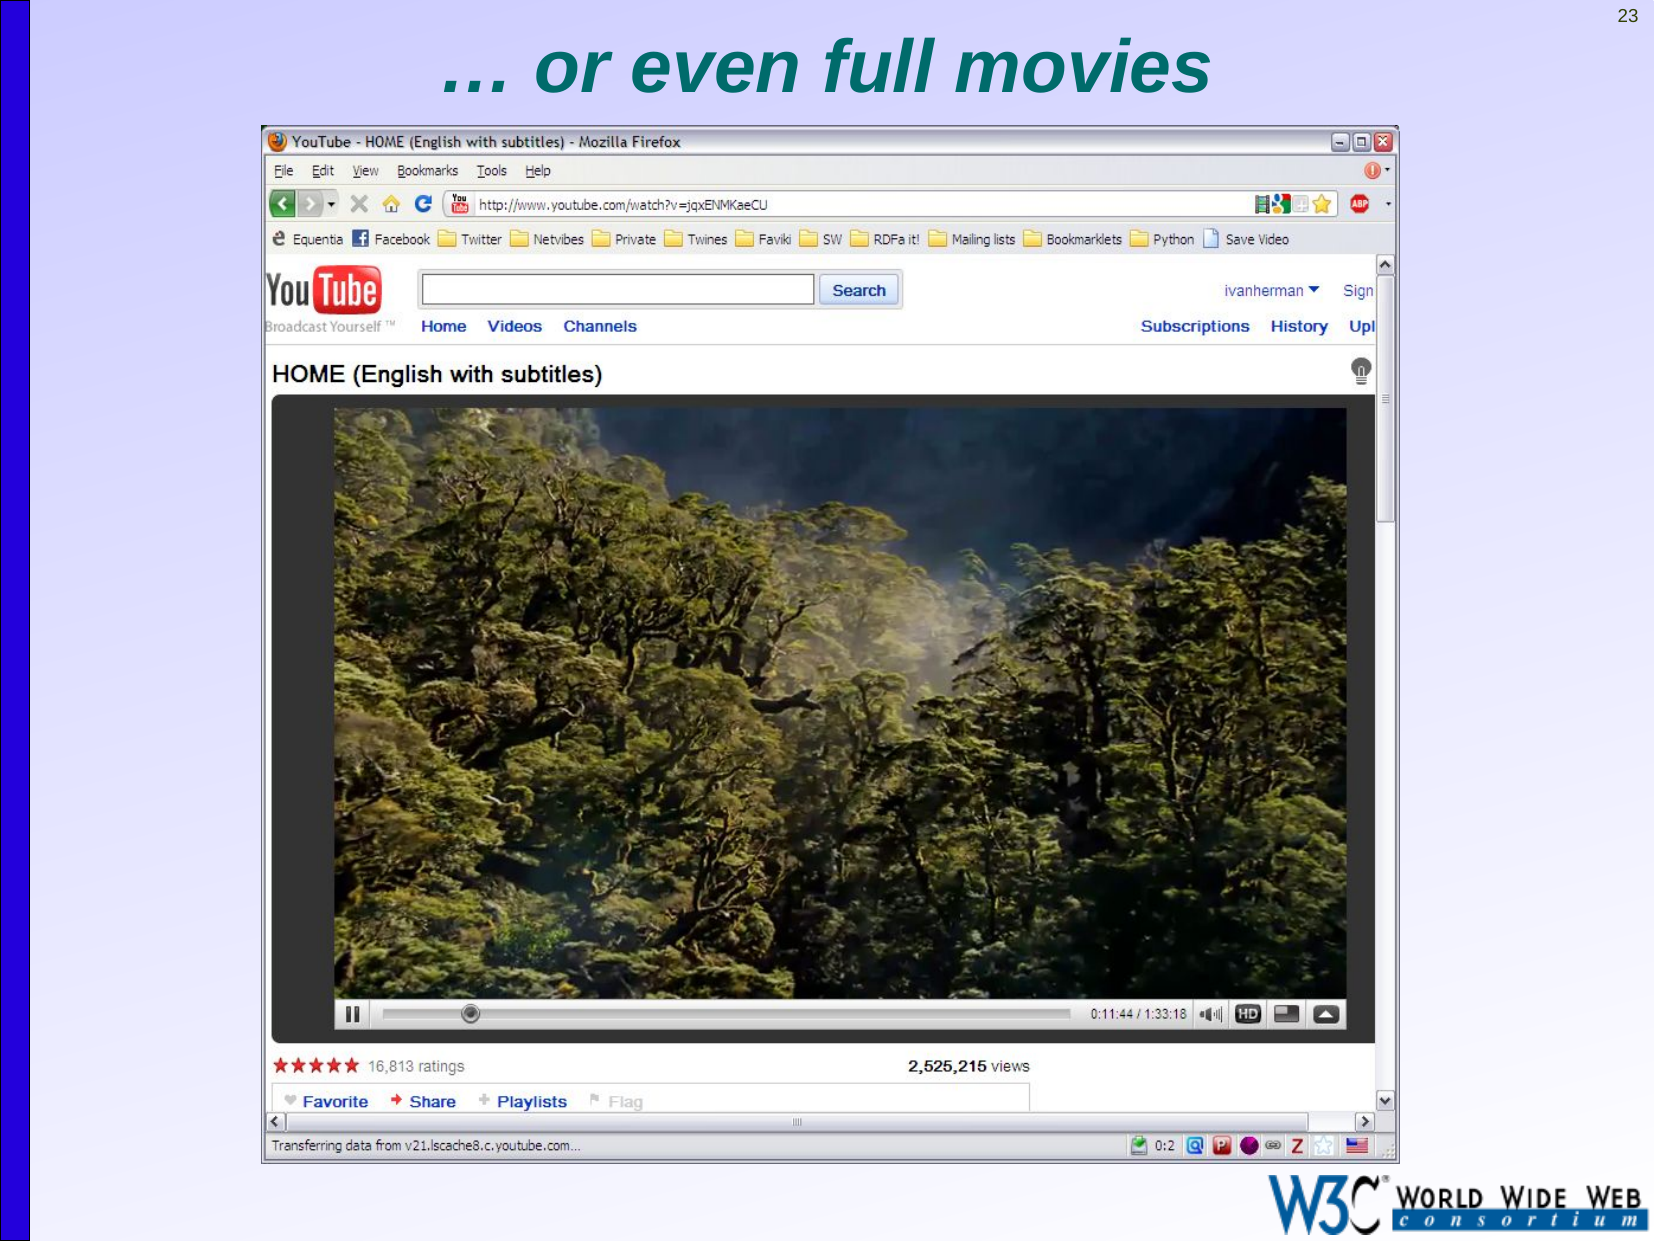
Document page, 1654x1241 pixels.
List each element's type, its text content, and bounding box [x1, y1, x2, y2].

picture [261, 125, 1400, 1164]
title … or even full movies [0, 5, 1654, 125]
picture [1263, 1175, 1654, 1235]
